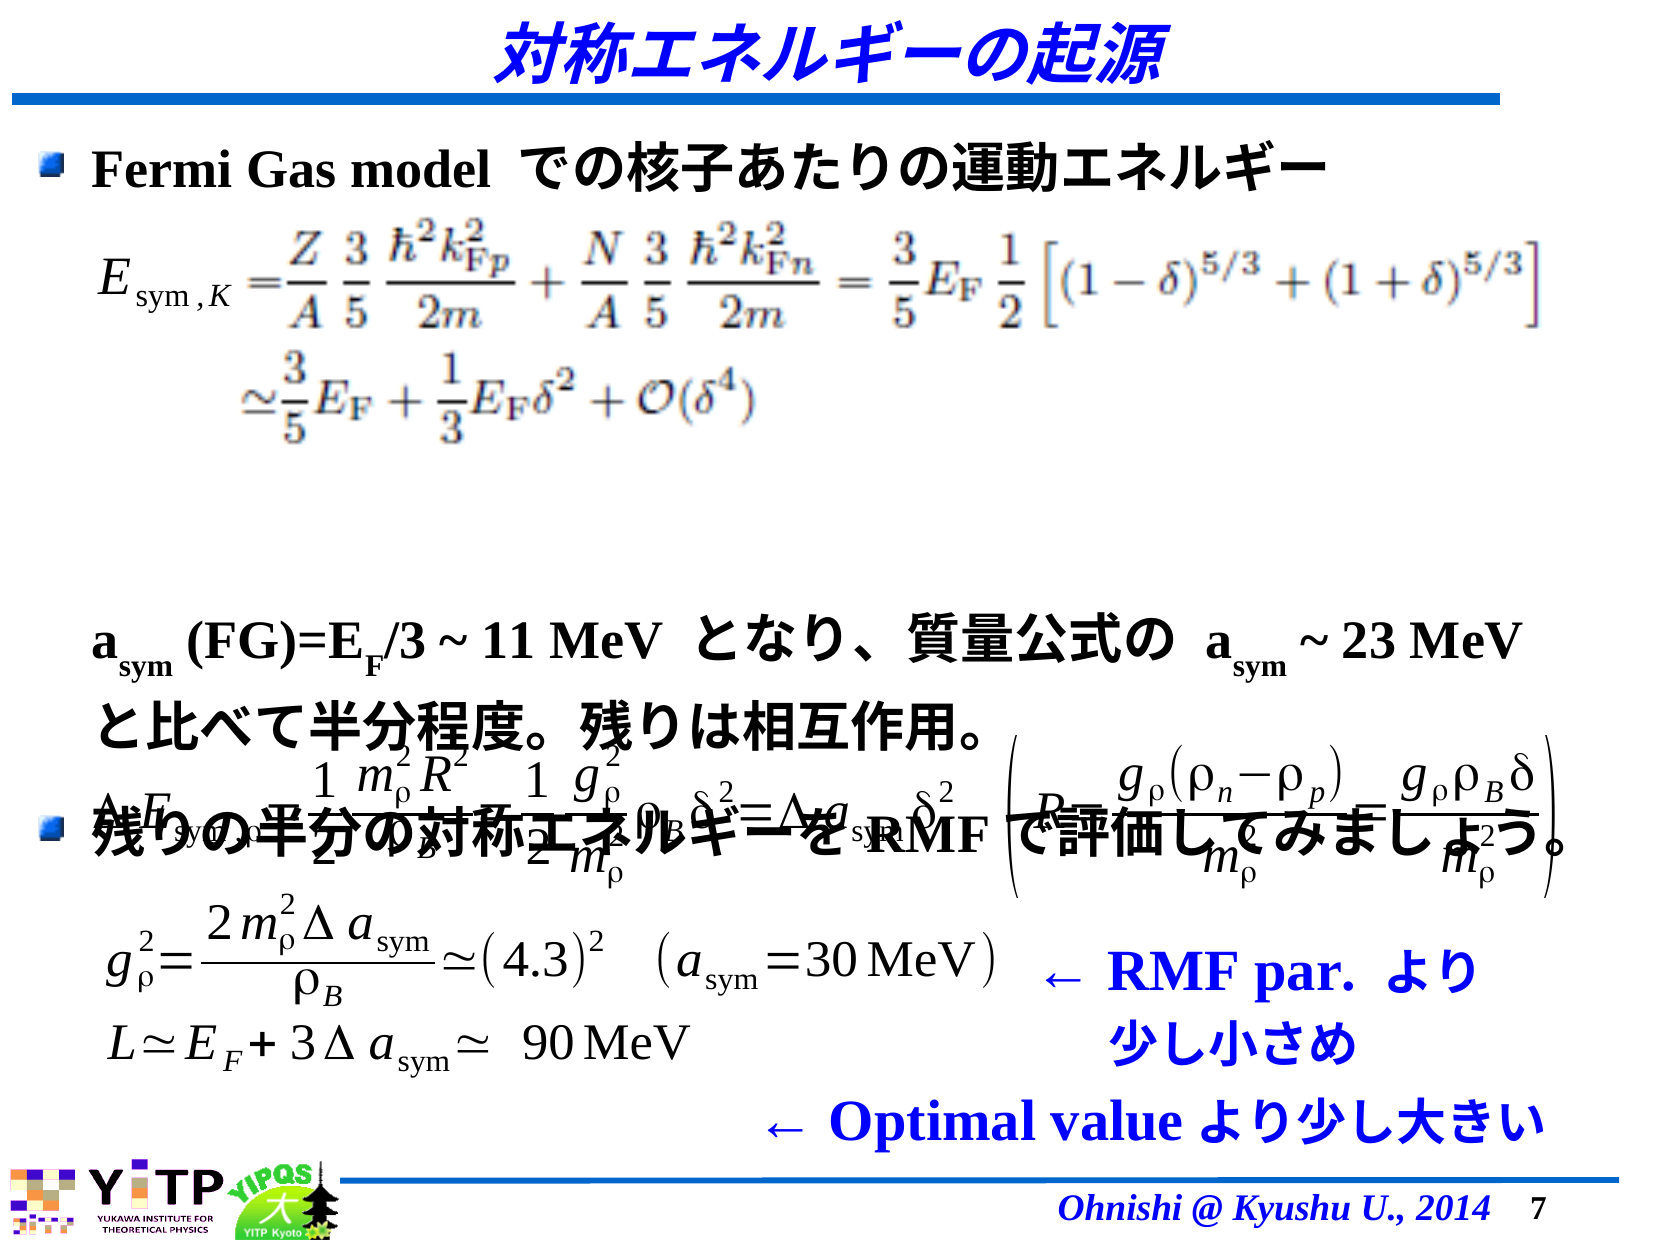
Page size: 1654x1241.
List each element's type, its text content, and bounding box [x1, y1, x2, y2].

text_box ← Optimal valueより少し大きい [756, 1082, 1508, 1149]
chart [85, 735, 1574, 1080]
picture [179, 199, 1585, 458]
text_box ← RMF par. より 少し小さめ [1034, 932, 1466, 1049]
list Fermi Gas model での核子あたりの運動エネルギー asym (FG)=EF/3 ~ 11 MeV となり、質量公式の asym ~ 23 MeV と比べて半分程度。残りは相互作用。 残りの半分の対称エネルギーをRMFで評価してみましょう。 [20, 124, 1621, 1137]
chart [88, 245, 241, 314]
picture [0, 1154, 340, 1241]
title 対称エネルギーの起源 [0, 0, 1654, 99]
